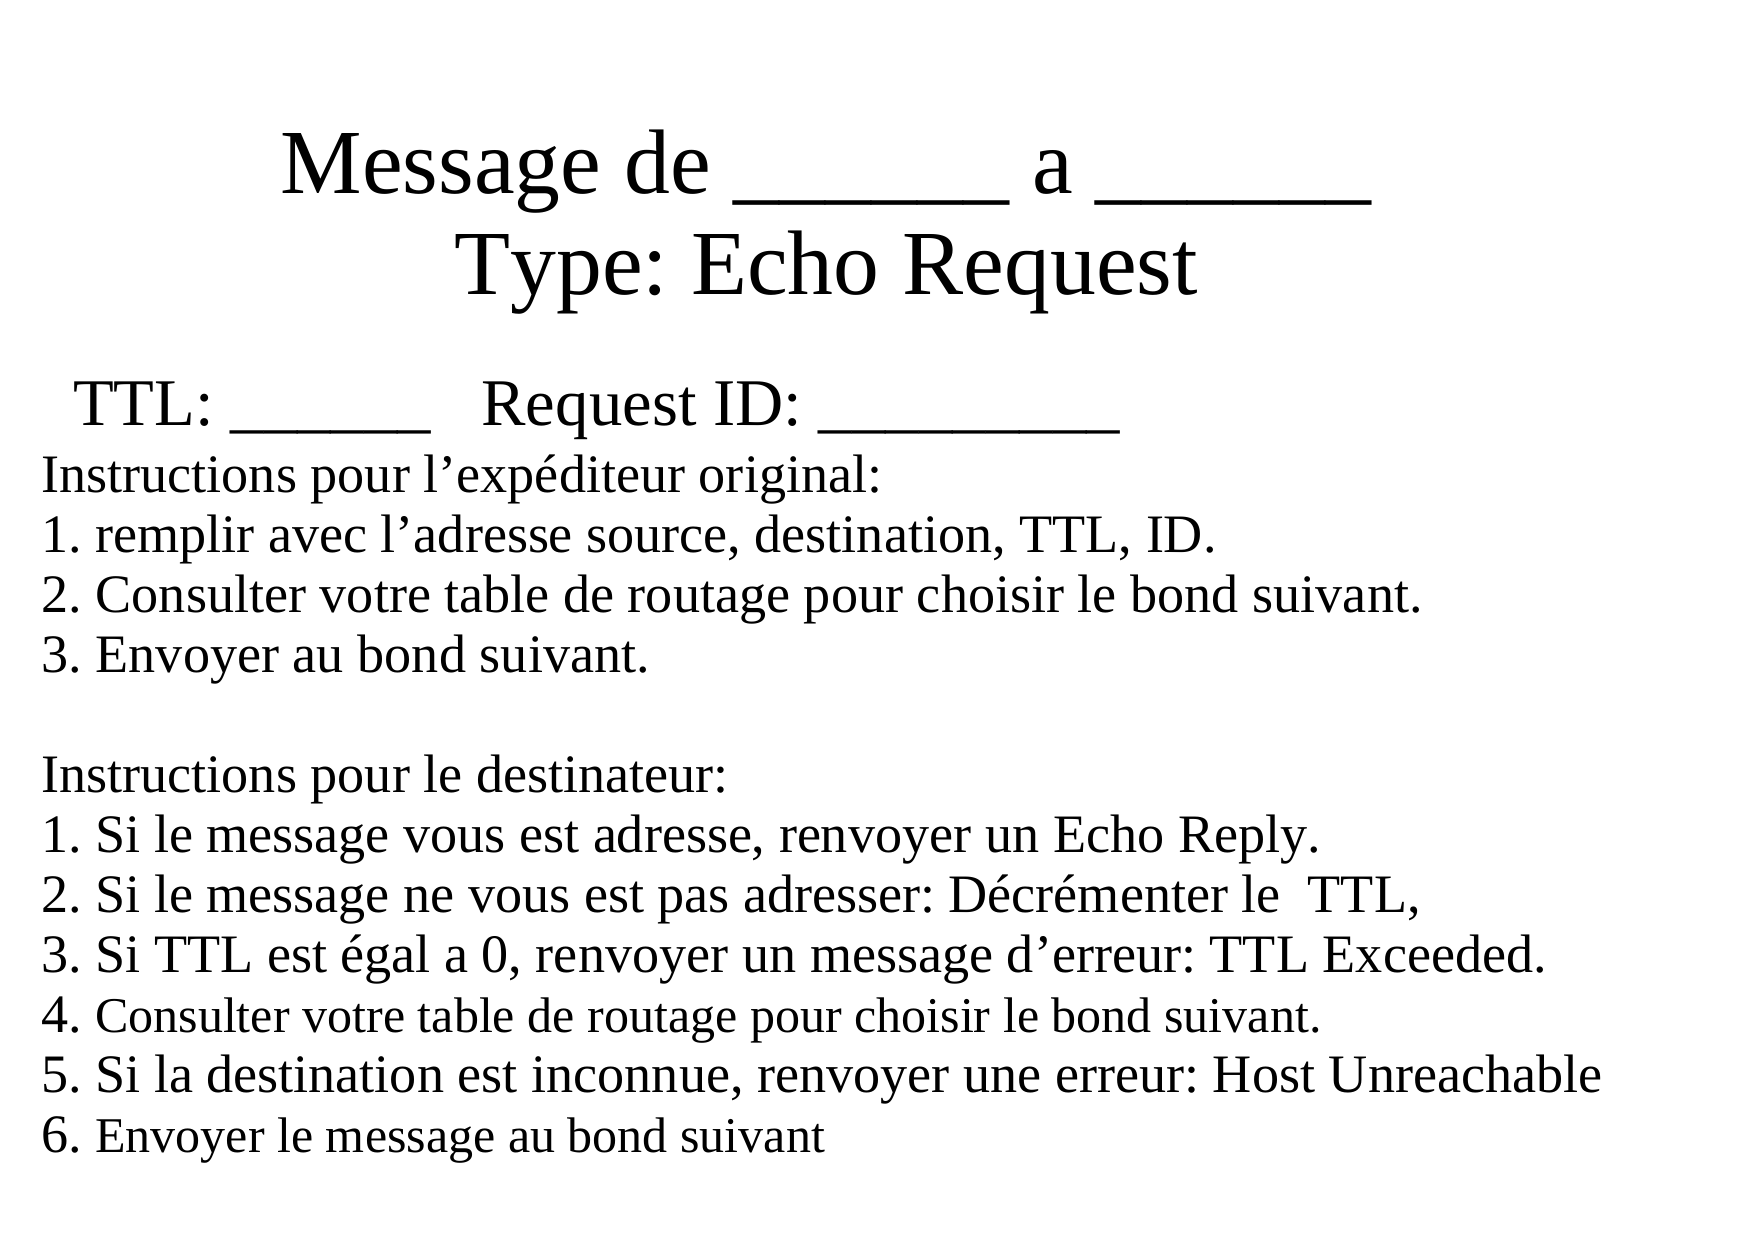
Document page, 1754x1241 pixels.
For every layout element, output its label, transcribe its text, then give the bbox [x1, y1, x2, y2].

text_box Instructions pour l’expéditeur original: 1. remplir avec l’adresse source, destination, TTL, ID. 2. Consulter votre table de routage pour choisir le bond suivant. 3. Envoyer au bond suivant. Instructions pour le destinateur: 1. Si le message vous est adresse, renvoyer un Echo Reply. 2. Si le message ne vous est pas adresser: Décrémenter le TTL, 3. Si TTL est égal a 0, renvoyer un message d’erreur: TTL Exceeded. 4. Consulter votre table de routage pour choisir le bond suivant. 5. Si la destination est inconnue, renvoyer une erreur: Host Unreachable 6. Envoyer le message au bond suivant [41, 444, 1696, 1165]
text_box TTL: ______ Request ID: _________ [58, 357, 1465, 444]
